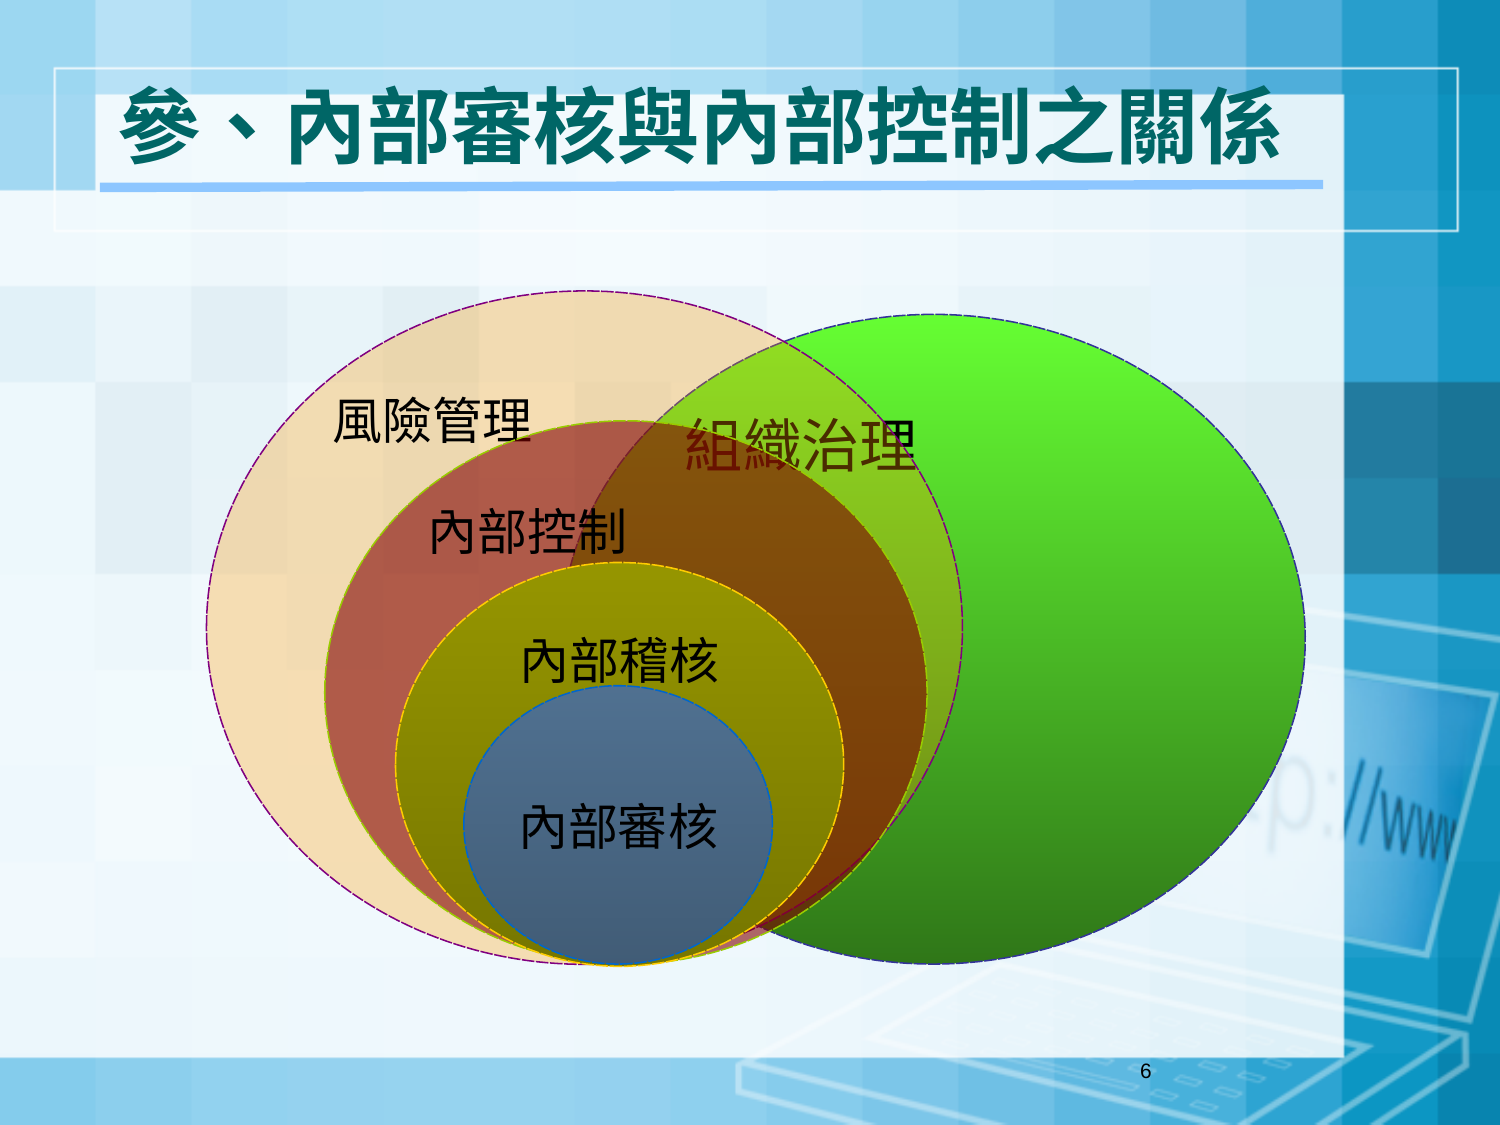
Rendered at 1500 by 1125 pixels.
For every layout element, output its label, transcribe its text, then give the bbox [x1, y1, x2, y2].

text_box 參、內部審核與內部控制之關係 [88, 66, 1312, 292]
text_box 風險管理 [206, 292, 963, 965]
text_box 內部控制 [324, 420, 928, 960]
text_box [1125, 1050, 1338, 1125]
text_box 內部稽核 [395, 562, 844, 967]
text_box 內部審核 [463, 685, 773, 965]
text_box 組織治理 [770, 314, 1306, 965]
